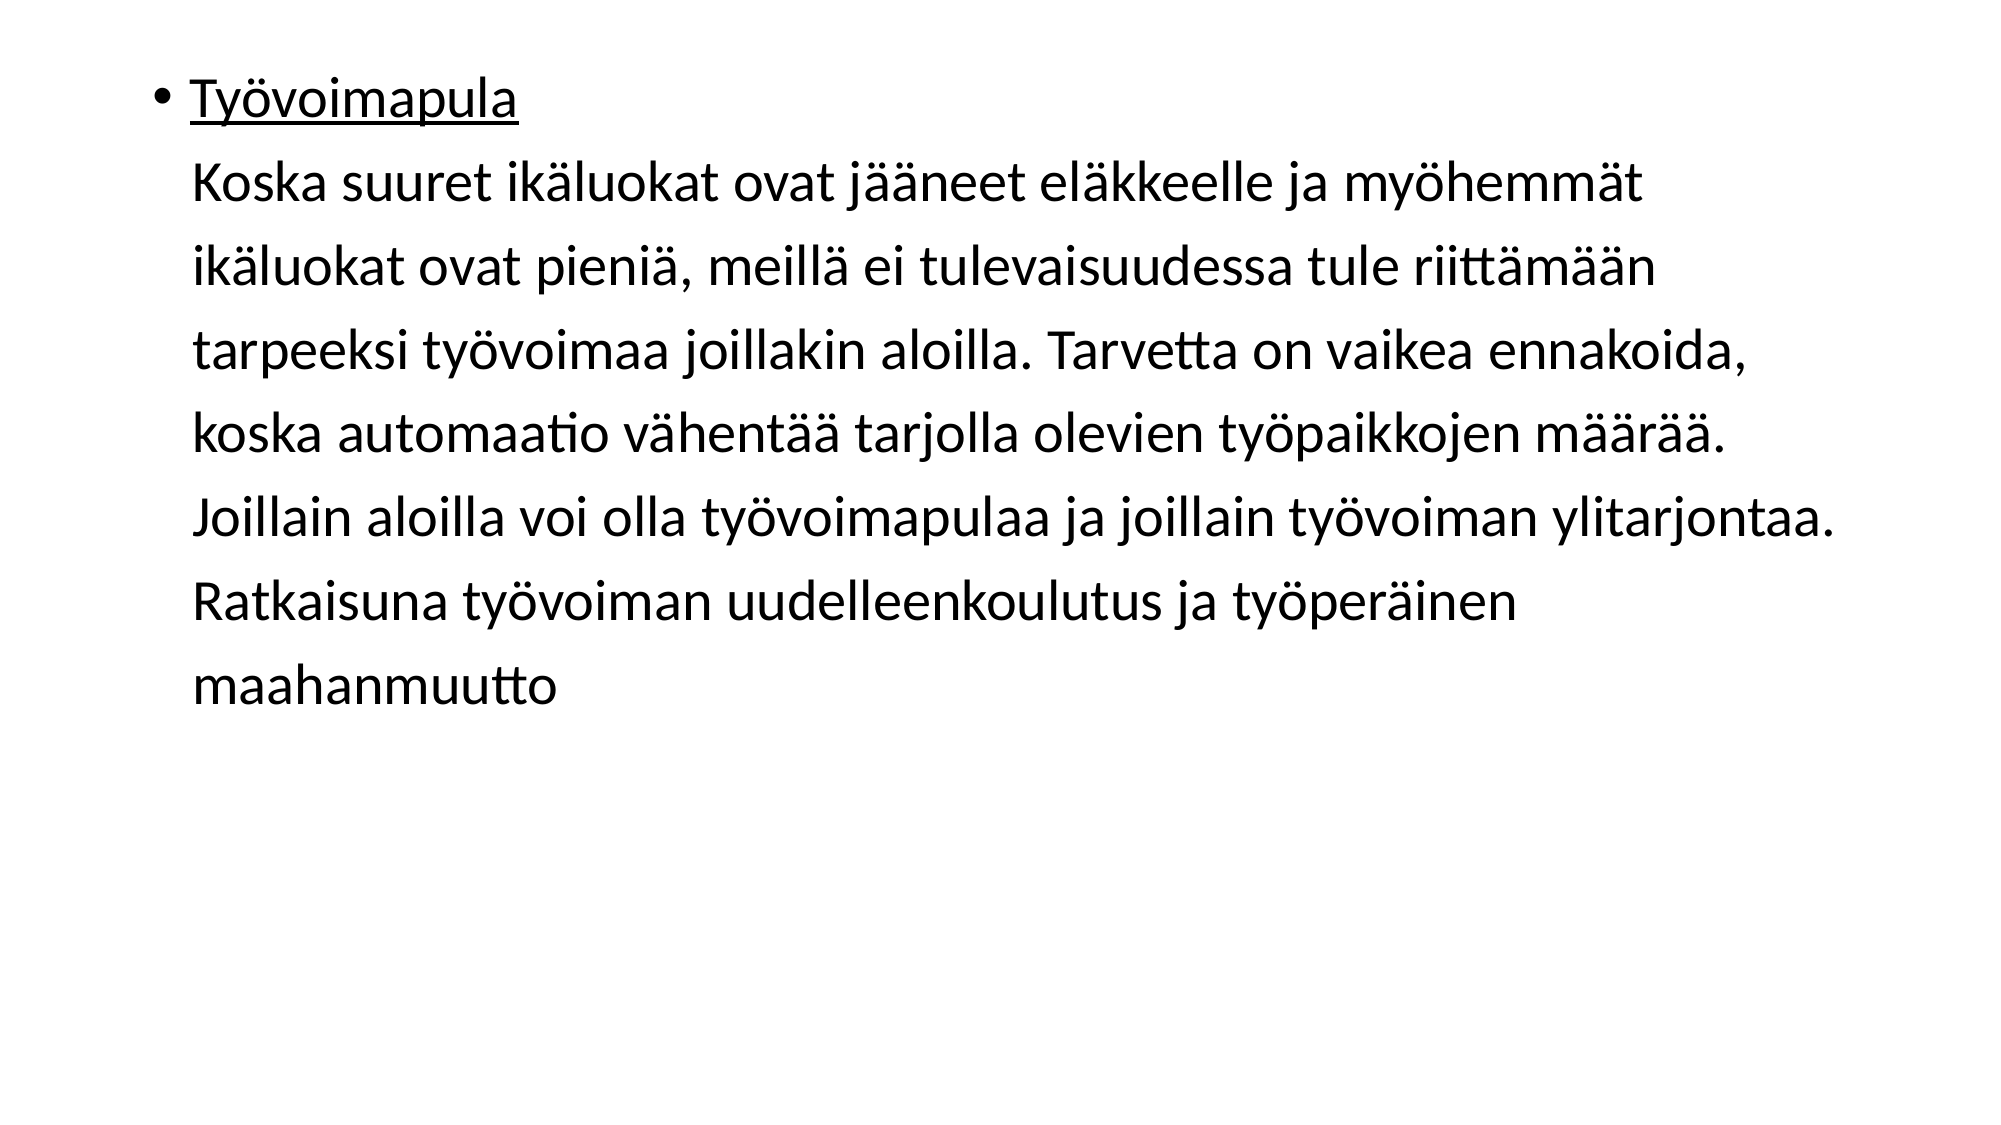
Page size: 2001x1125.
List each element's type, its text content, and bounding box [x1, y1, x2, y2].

list Työvoimapula Koska suuret ikäluokat ovat jääneet eläkkeelle ja myöhemmät ikäluokat ovat pieniä, meillä ei tulevaisuudessa tule riittämään tarpeeksi työvoimaa joillakin aloilla. Tarvetta on vaikea ennakoida, koska automaatio vähentää tarjolla olevien työpaikkojen määrää. Joillain aloilla voi olla työvoimapulaa ja joillain työvoiman ylitarjontaa. Ratkaisuna työvoiman uudelleenkoulutus ja työperäinen maahanmuutto [137, 59, 1863, 1014]
